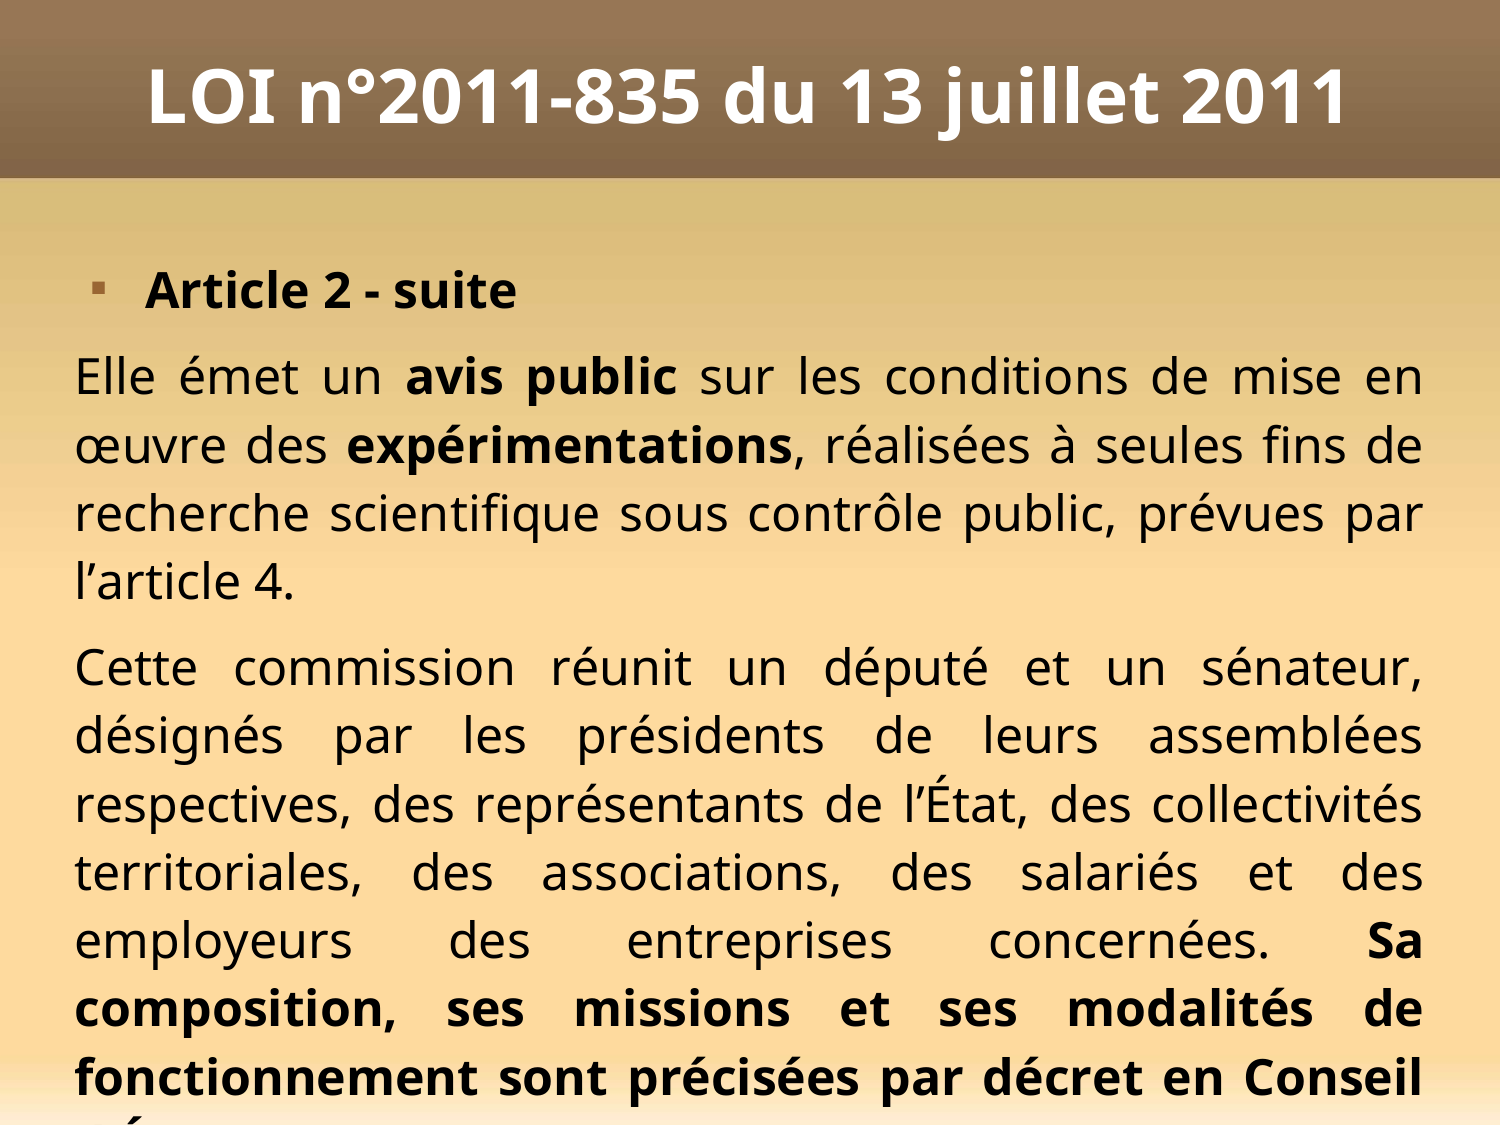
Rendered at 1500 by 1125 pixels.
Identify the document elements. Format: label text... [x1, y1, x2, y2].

list Article 2 - suite Elle émet un avis public sur les conditions de mise en œuvre des expérimentations, réalisées à seules fins de recherche scientifique sous contrôle public, prévues par l’article 4. Cette commission réunit un député et un sénateur, désignés par les présidents de leurs assemblées respectives, des représentants de l’État, des collectivités territoriales, des associations, des salariés et des employeurs des entreprises concernées. Sa composition, ses missions et ses modalités de fonctionnement sont précisées par décret en Conseil d’État. [74, 255, 1425, 1125]
title LOI n°2011-835 du 13 juillet 2011 [37, 0, 1463, 210]
picture [0, 0, 1500, 1125]
